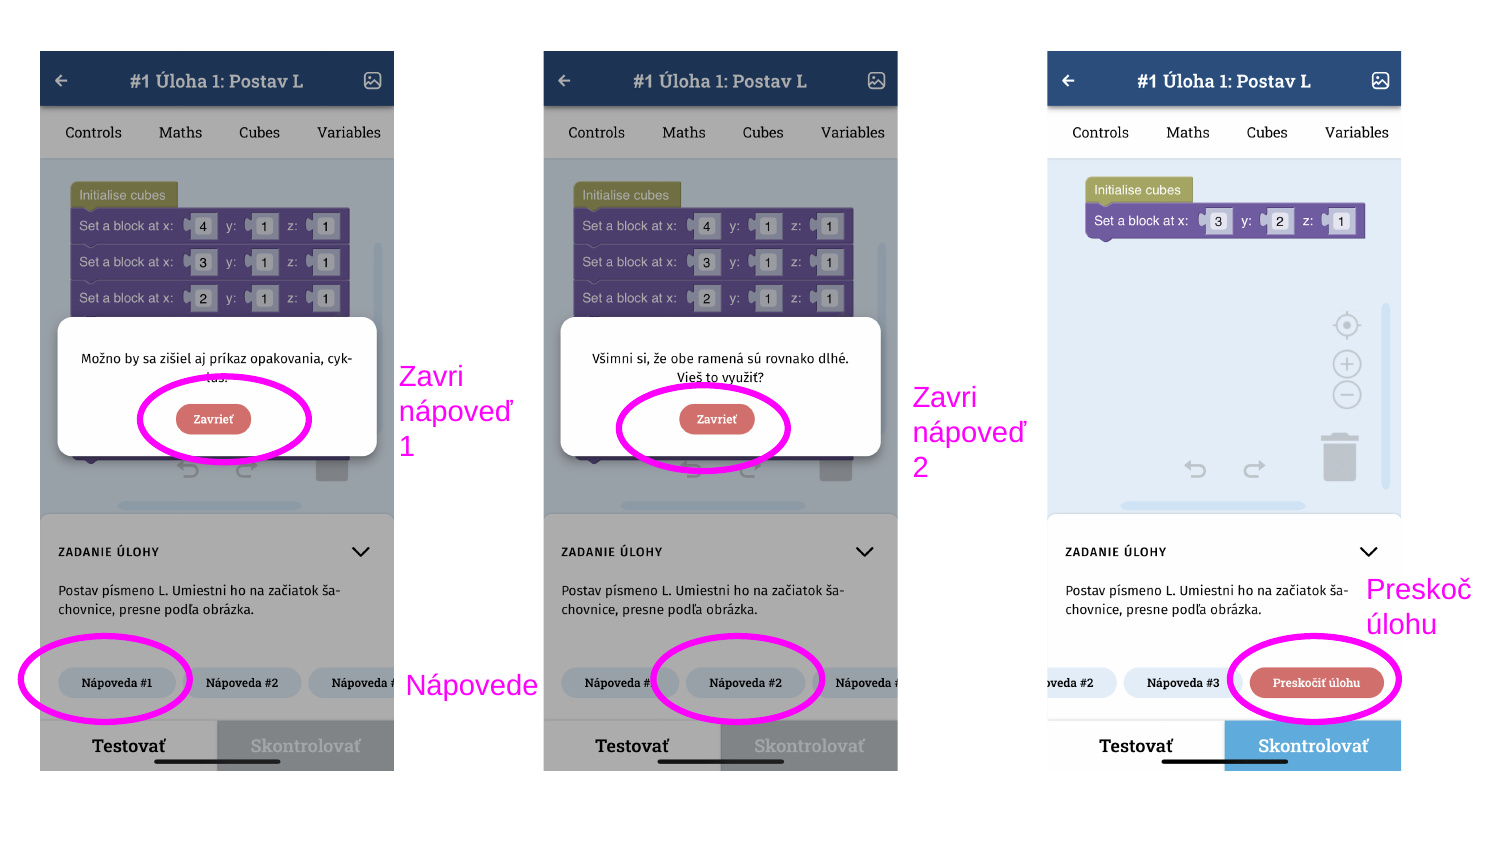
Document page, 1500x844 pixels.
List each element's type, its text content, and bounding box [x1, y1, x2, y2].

picture [1234, 640, 1395, 718]
picture [1047, 51, 1402, 771]
text_box Zavri nápoveď 2 [897, 371, 1048, 493]
text_box Zavri nápoveď 1 [383, 349, 535, 472]
picture [543, 51, 898, 771]
text_box Nápovede [390, 658, 566, 709]
text_box Preskoč úlohu [1351, 562, 1500, 649]
picture [1383, 649, 1402, 672]
picture [40, 51, 394, 771]
picture [40, 640, 186, 718]
